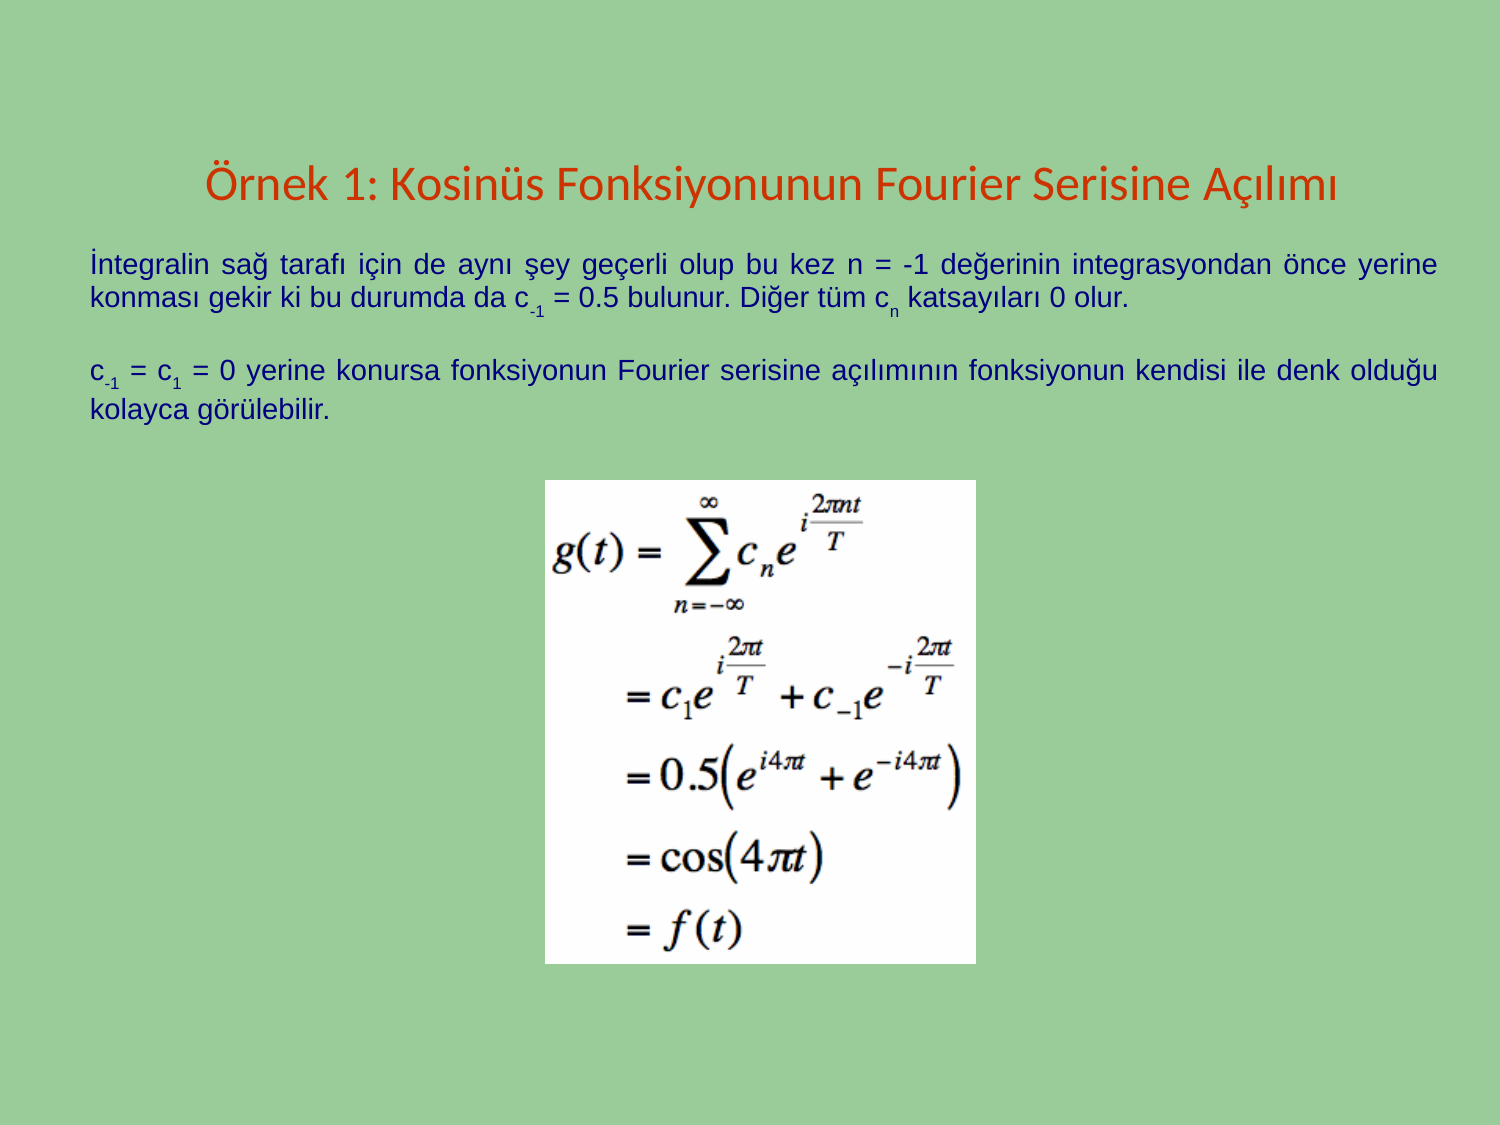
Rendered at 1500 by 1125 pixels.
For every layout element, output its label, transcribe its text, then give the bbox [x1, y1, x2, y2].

text_box İntegralin sağ tarafı için de aynı şey geçerli olup bu kez n = -1 değerinin integrasyondan önce yerine konması gekir ki bu durumda da c-1 = 0.5 bulunur. Diğer tüm cn katsayıları 0 olur. c-1 = c1 = 0 yerine konursa fonksiyonun Fourier serisine açılımının fonksiyonun kendisi ile denk olduğu kolayca görülebilir. [75, 240, 1456, 434]
picture [545, 480, 976, 964]
title Örnek 1: Kosinüs Fonksiyonunun Fourier Serisine Açılımı [135, 140, 1410, 236]
